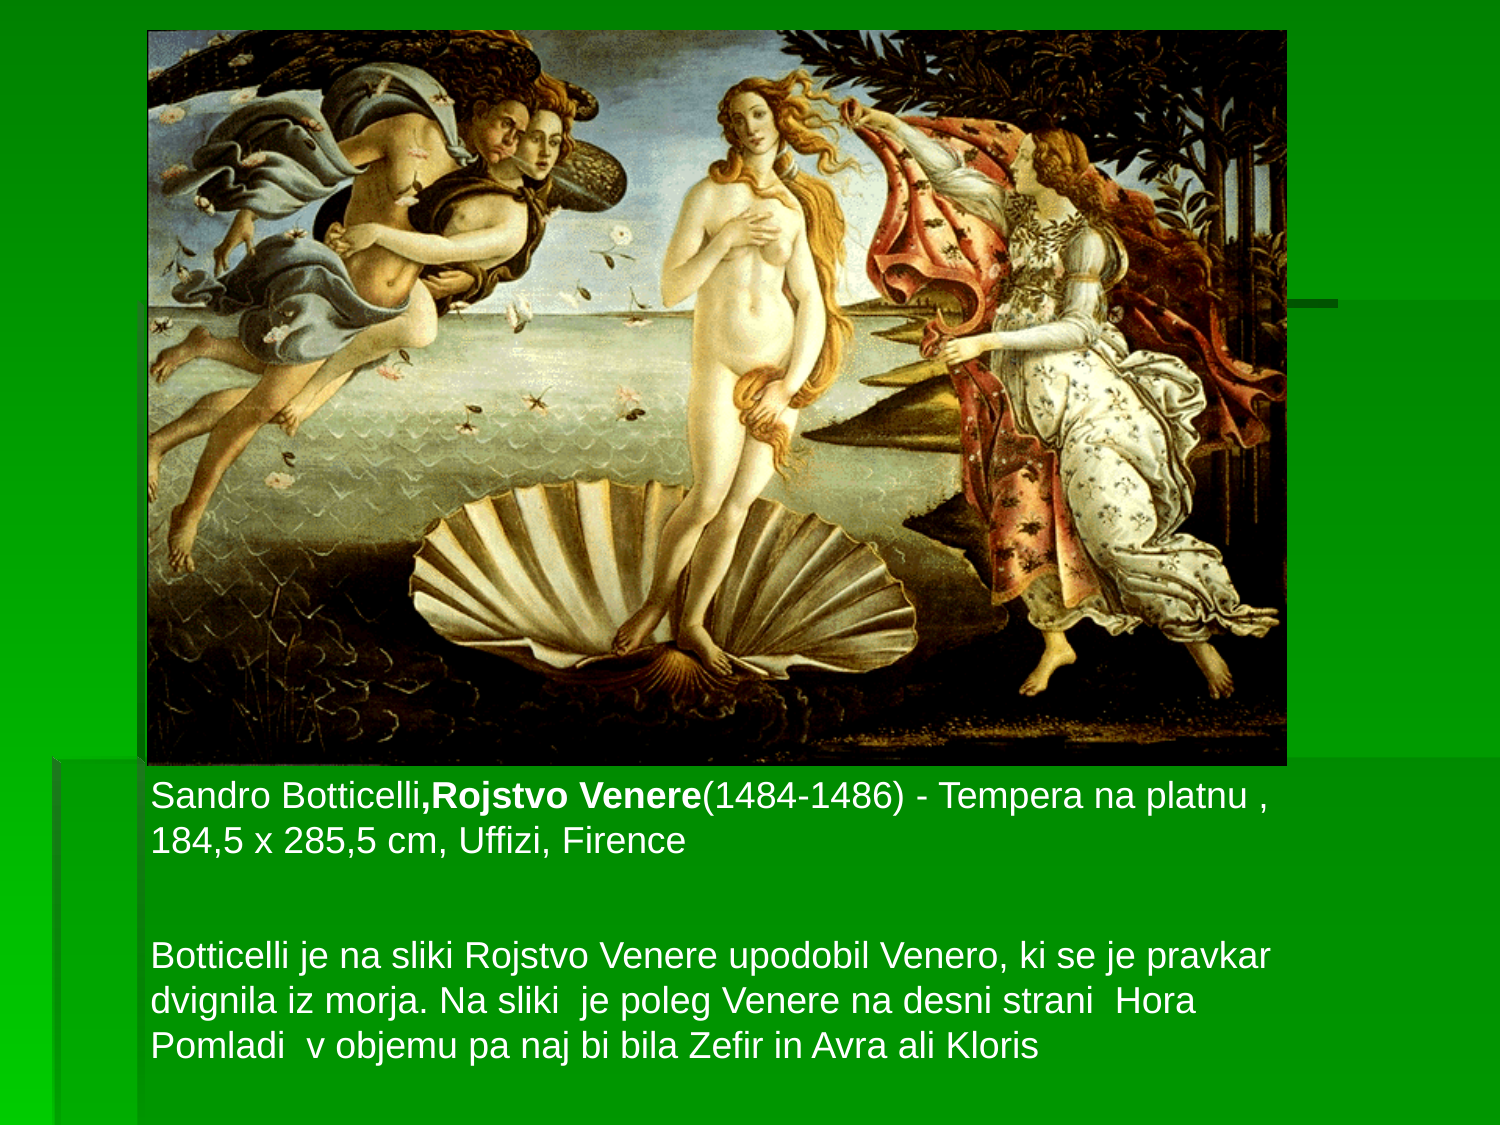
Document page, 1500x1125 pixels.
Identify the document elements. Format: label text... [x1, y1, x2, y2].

picture [147, 30, 1287, 763]
text_box Sandro Botticelli,Rojstvo Venere(1484-1486) - Tempera na platnu , 184,5 x 285,5 cm, Uffizi, Firence Botticelli je na sliki Rojstvo Venere upodobil Venero, ki se je pravkar dvignila iz morja. Na sliki je poleg Venere na desni strani Hora Pomladi v objemu pa naj bi bila Zefir in Avra ali Kloris [135, 763, 1317, 1074]
